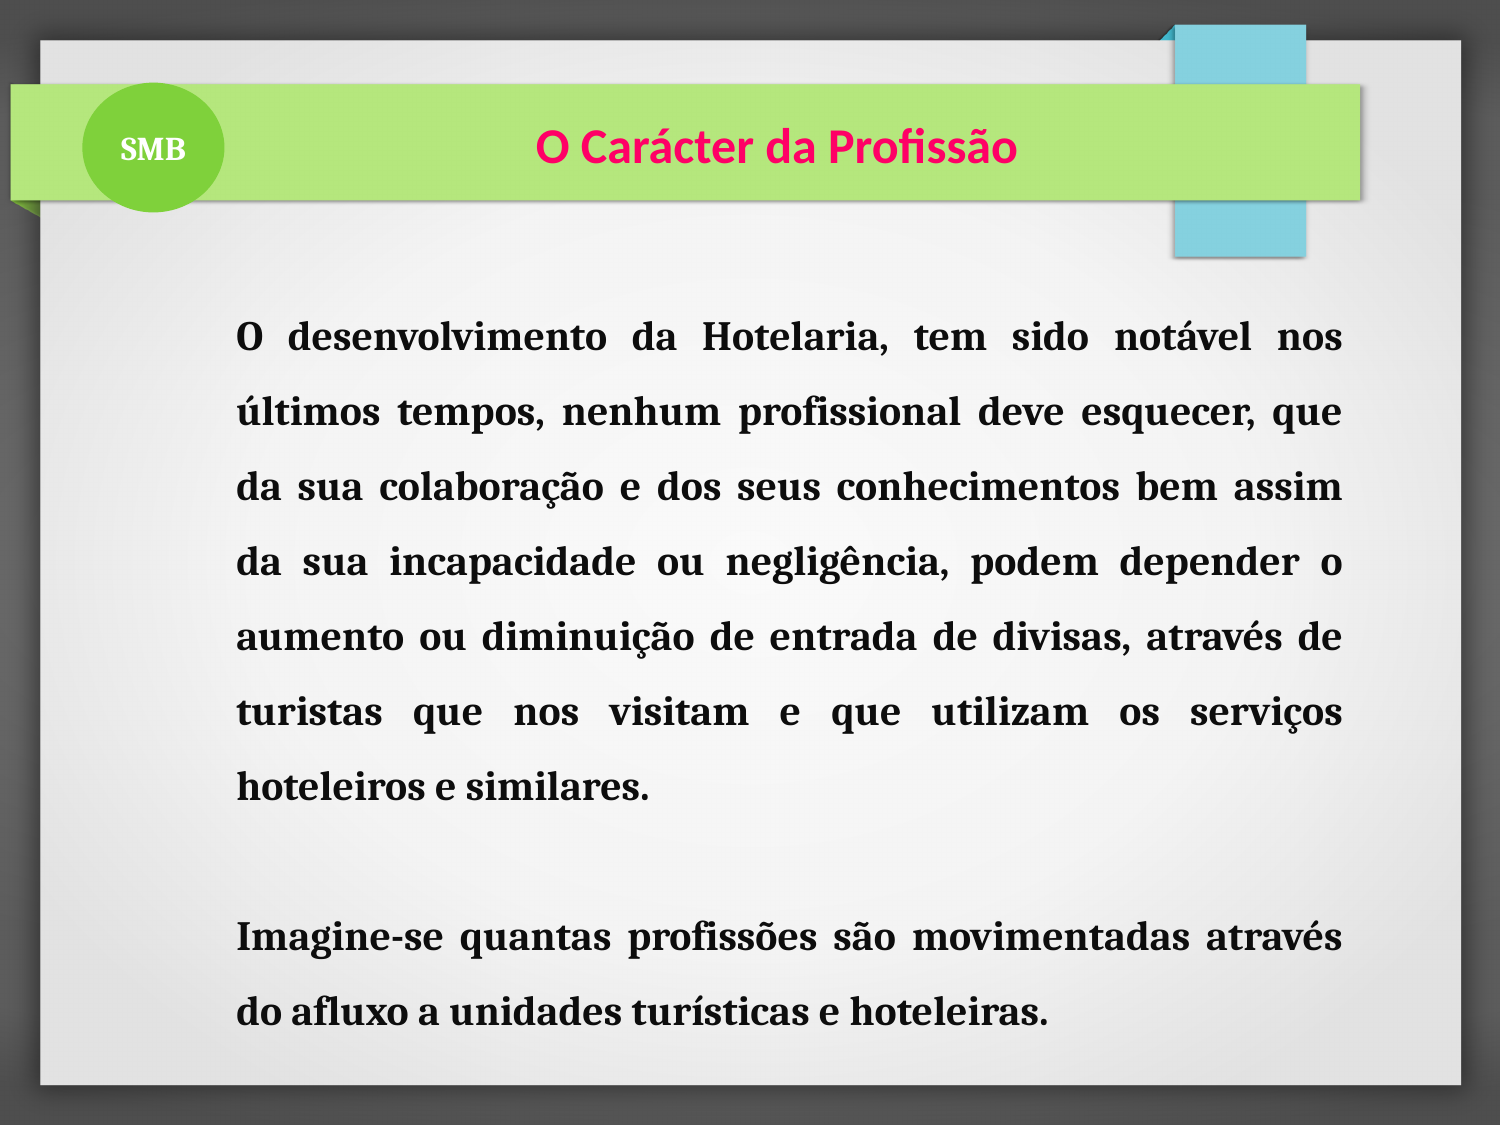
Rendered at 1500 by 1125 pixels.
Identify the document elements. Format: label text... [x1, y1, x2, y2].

picture [0, 0, 1500, 1125]
text_box O desenvolvimento da Hotelaria, tem sido notável nos últimos tempos, nenhum profissional deve esquecer, que da sua colaboração e dos seus conhecimentos bem assim da sua incapacidade ou negligência, podem depender o aumento ou diminuição de entrada de divisas, através de turistas que nos visitam e que utilizam os serviços hoteleiros e similares. Imagine-se quantas profissões são movimentadas através do afluxo a unidades turísticas e hoteleiras. [221, 275, 1359, 1041]
text_box O Carácter da Profissão [245, 106, 1300, 182]
text_box SMB [82, 82, 225, 213]
